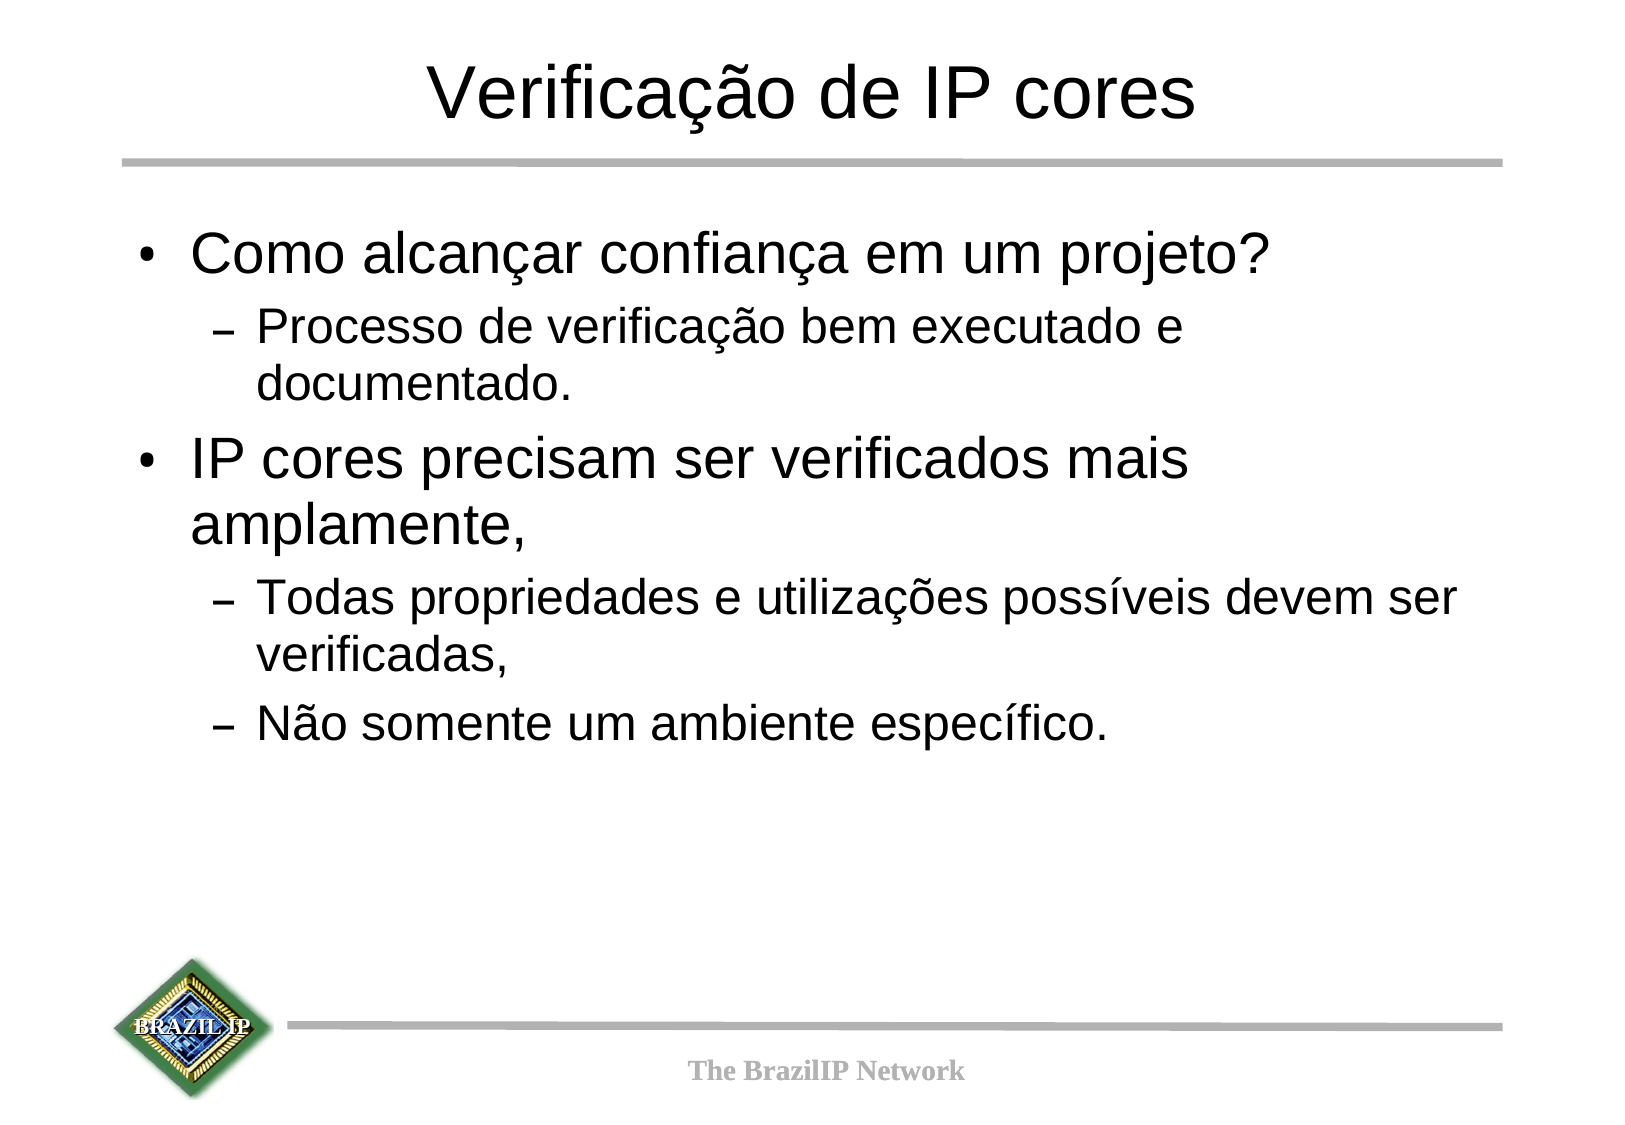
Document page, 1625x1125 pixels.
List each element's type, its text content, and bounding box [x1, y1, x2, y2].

list Como alcançar confiança em um projeto? Processo de verificação bem executado e documentado. IP cores precisam ser verificados mais amplamente, Todas propriedades e utilizações possíveis devem ser verificadas, Não somente um ambiente específico. [121, 212, 1488, 943]
picture [108, 953, 274, 1100]
title Verificação de IP cores [121, 41, 1503, 147]
